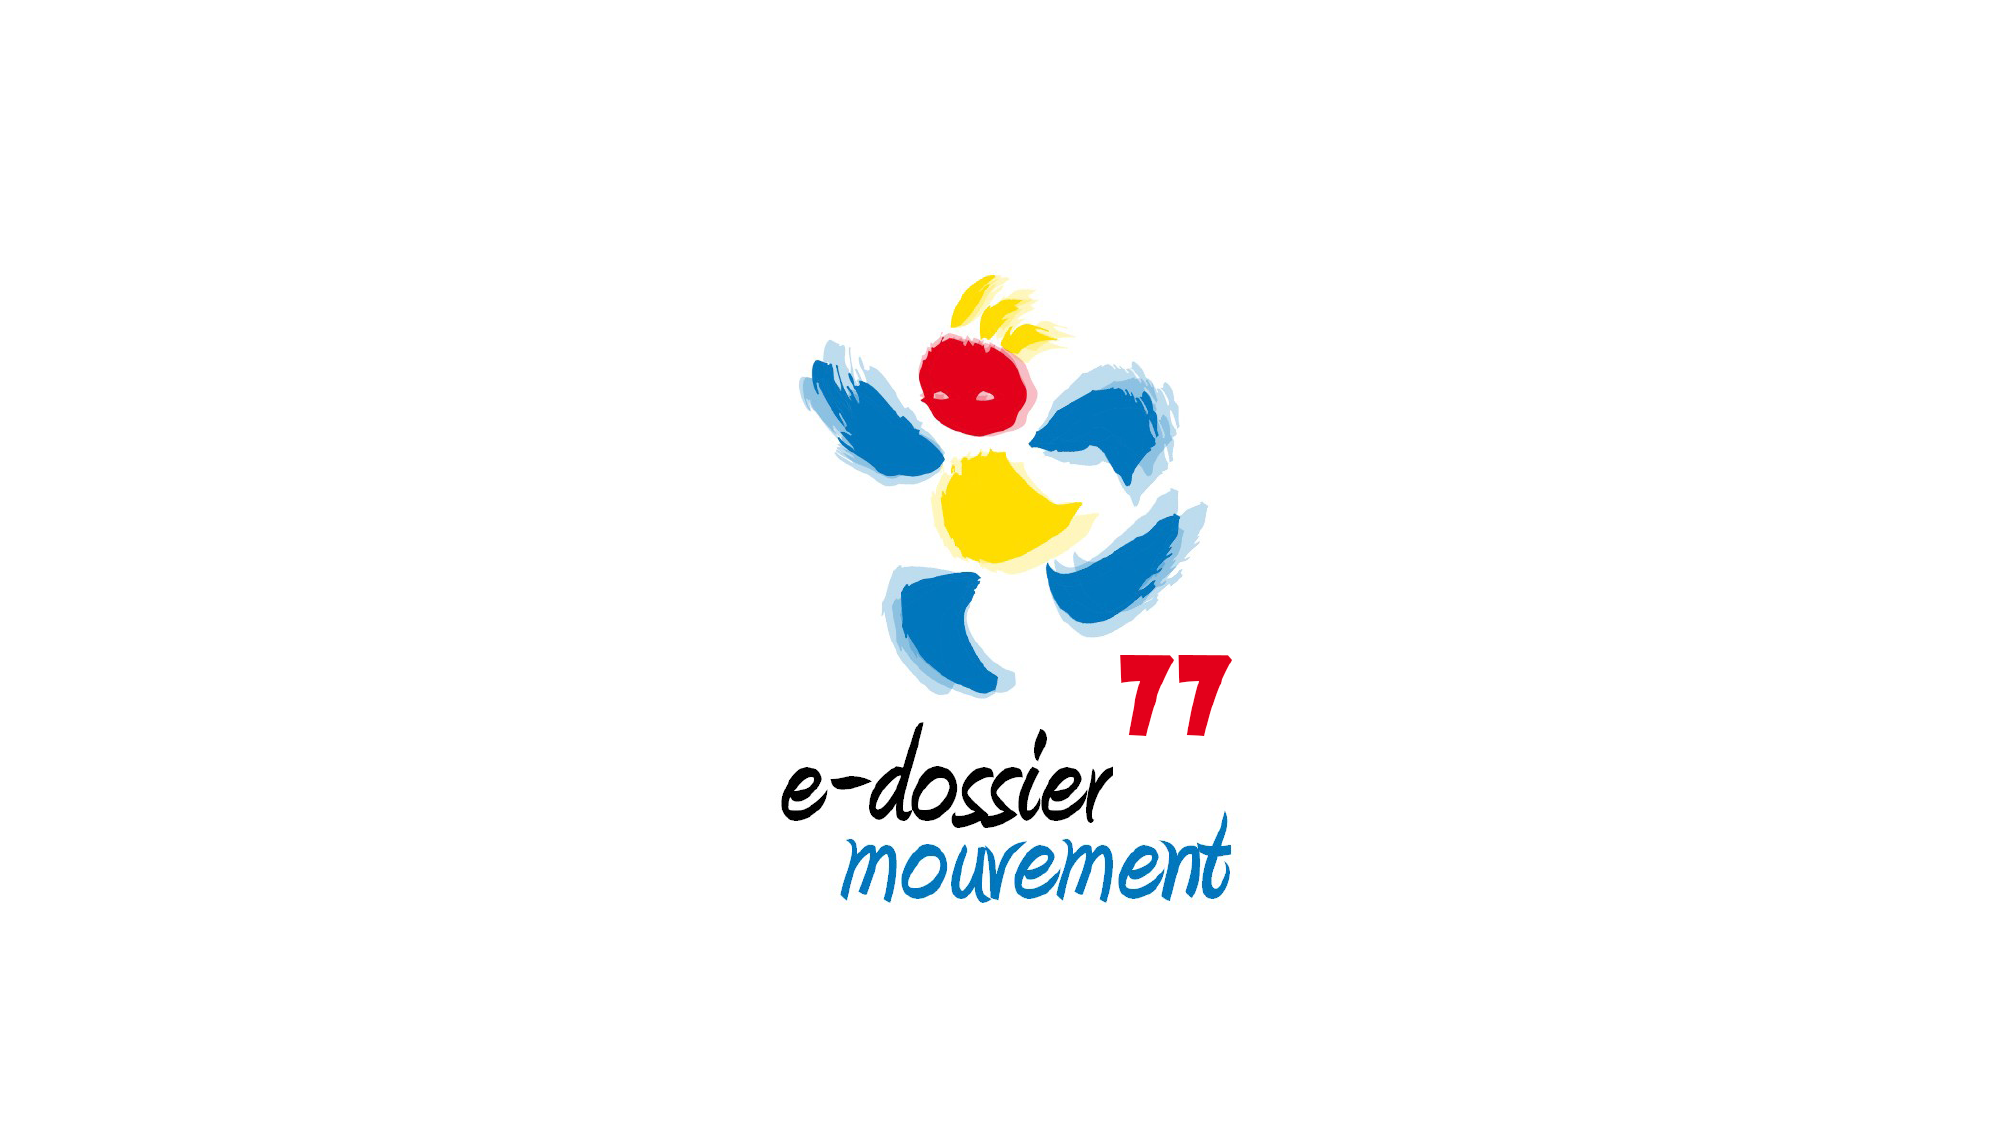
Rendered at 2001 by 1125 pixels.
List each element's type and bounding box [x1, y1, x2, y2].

picture [767, 263, 1243, 916]
